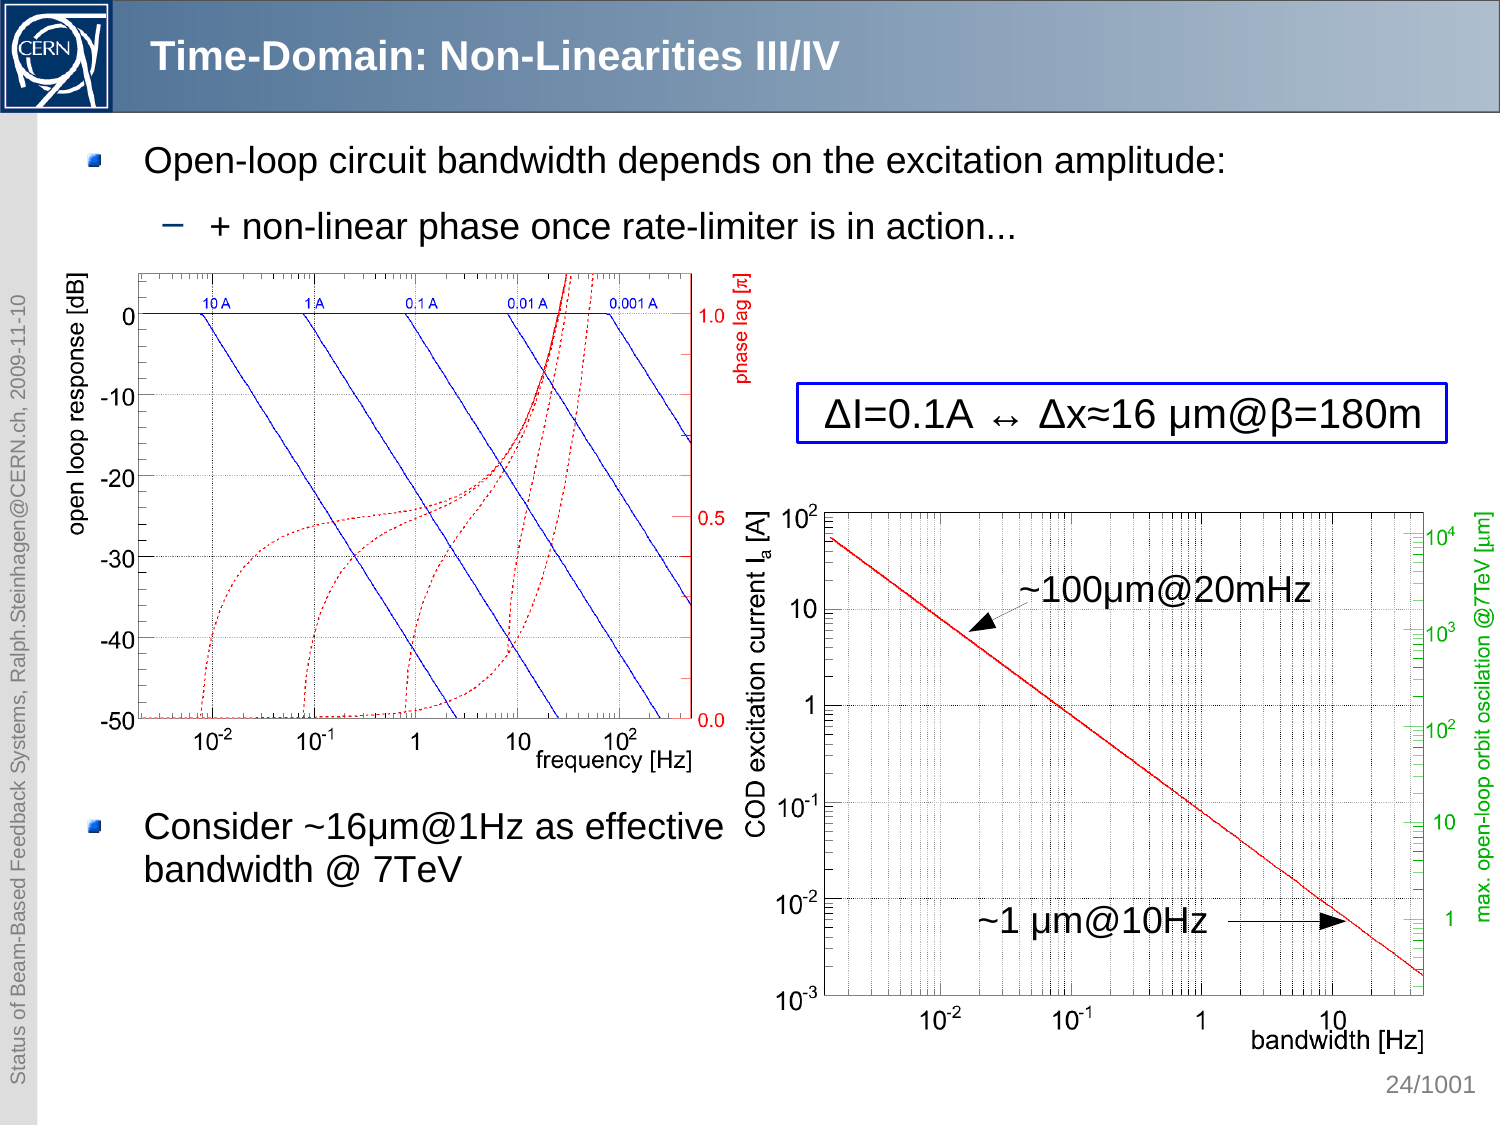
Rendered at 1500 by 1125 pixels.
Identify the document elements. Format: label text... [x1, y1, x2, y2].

title Time-Domain: Non-Linearities III/IV [150, 0, 1329, 113]
picture [53, 263, 87, 780]
picture [732, 501, 1500, 1062]
text_box ΔI=0.1A ↔ Δx≈16 μm@β=180m [809, 385, 1438, 441]
picture [0, 0, 113, 113]
list Open-loop circuit bandwidth depends on the excitation amplitude: + non-linear phase once rate-limiter is in action... Consider ~16μm@1Hz as effective bandwidth @ 7TeV [87, 137, 1438, 1030]
text_box ~1 μm@10Hz [962, 891, 1224, 949]
text_box ~100μm@20mHz [1003, 561, 1328, 618]
